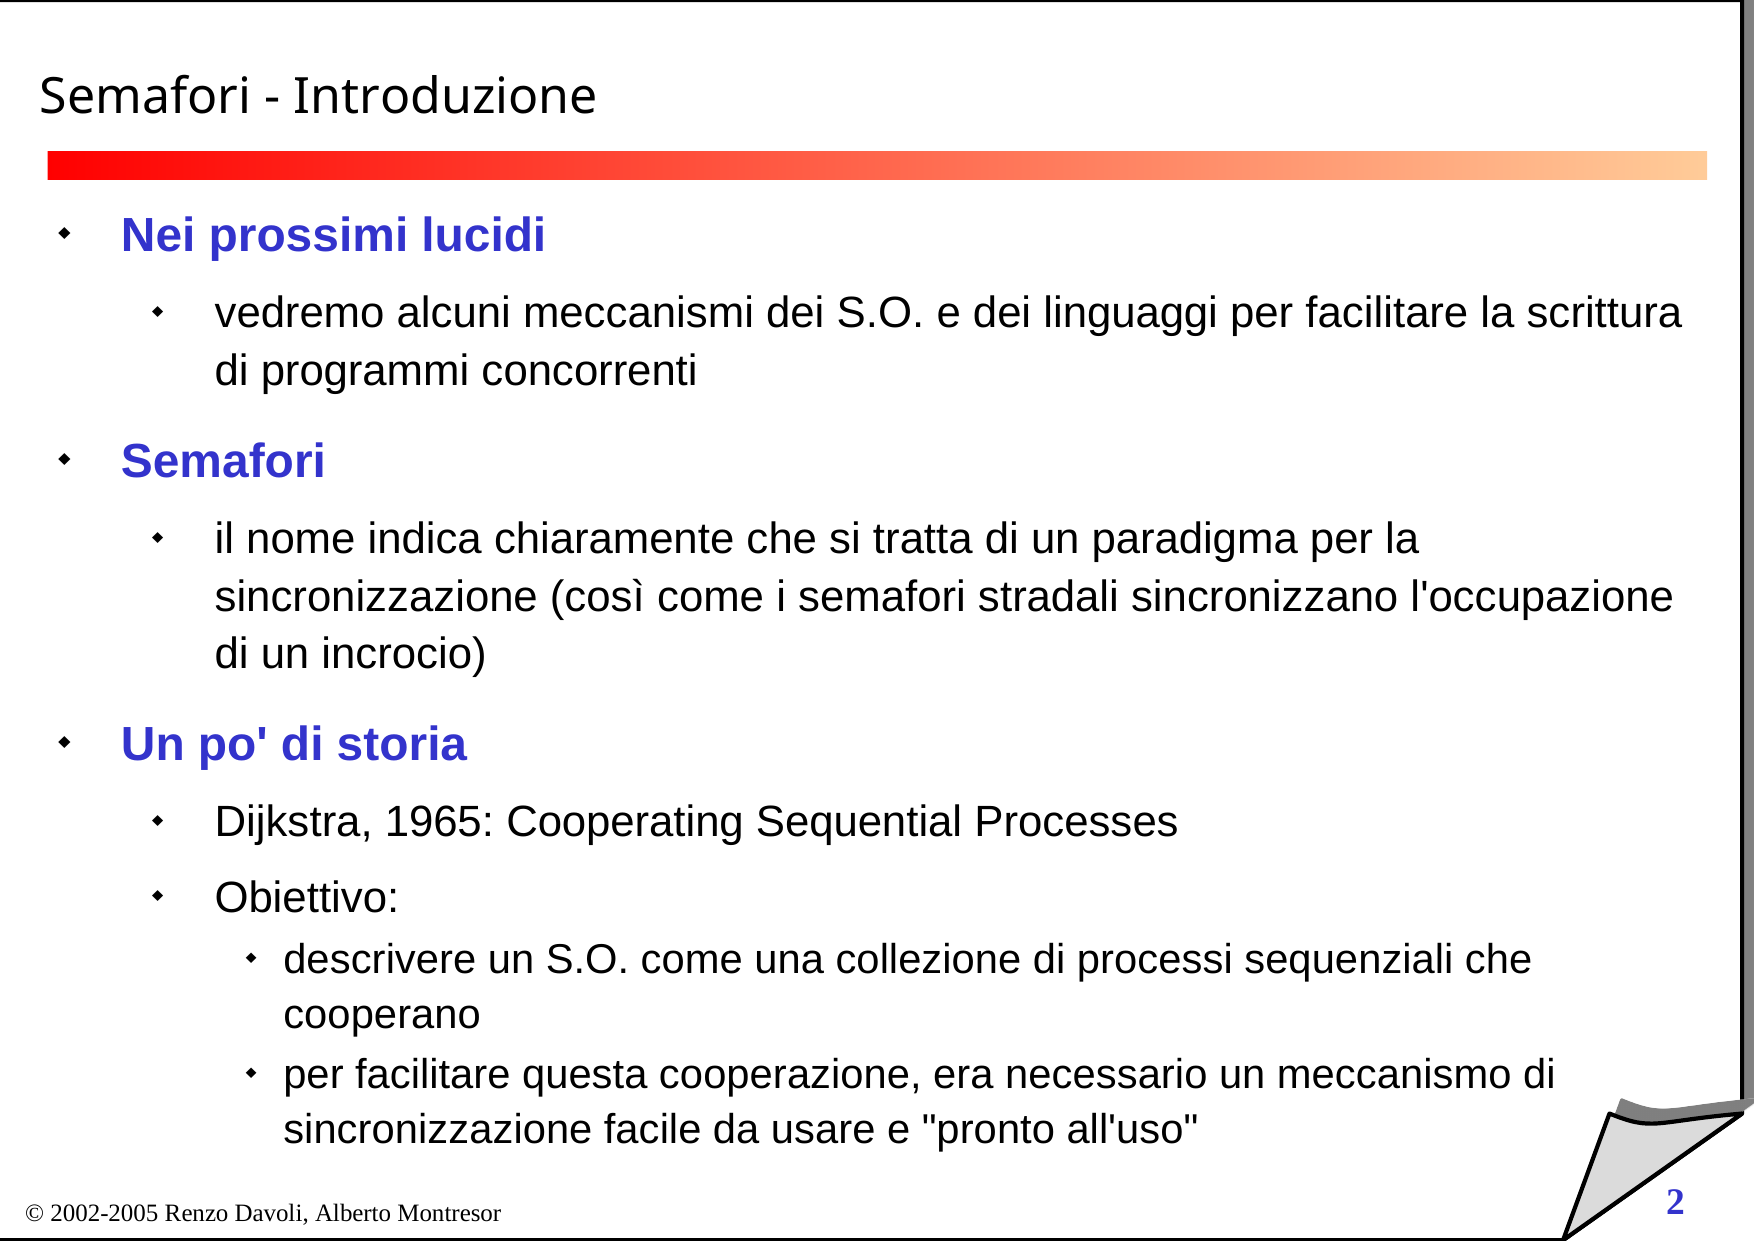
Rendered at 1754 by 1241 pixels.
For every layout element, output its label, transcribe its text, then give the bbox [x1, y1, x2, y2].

title Semafori - Introduzione [39, 49, 1713, 144]
list Nei prossimi lucidi vedremo alcuni meccanismi dei S.O. e dei linguaggi per facilitare la scrittura di programmi concorrenti Semafori il nome indica chiaramente che si tratta di un paradigma per la sincronizzazione (così come i semafori stradali sincronizzano l'occupazione di un incrocio) Un po' di storia Dijkstra, 1965: Cooperating Sequential Processes Obiettivo: descrivere un S.O. come una collezione di processi sequenziali che cooperano per facilitare questa cooperazione, era necessario un meccanismo di sincronizzazione facile da usare e "pronto all'uso" [58, 206, 1696, 1161]
